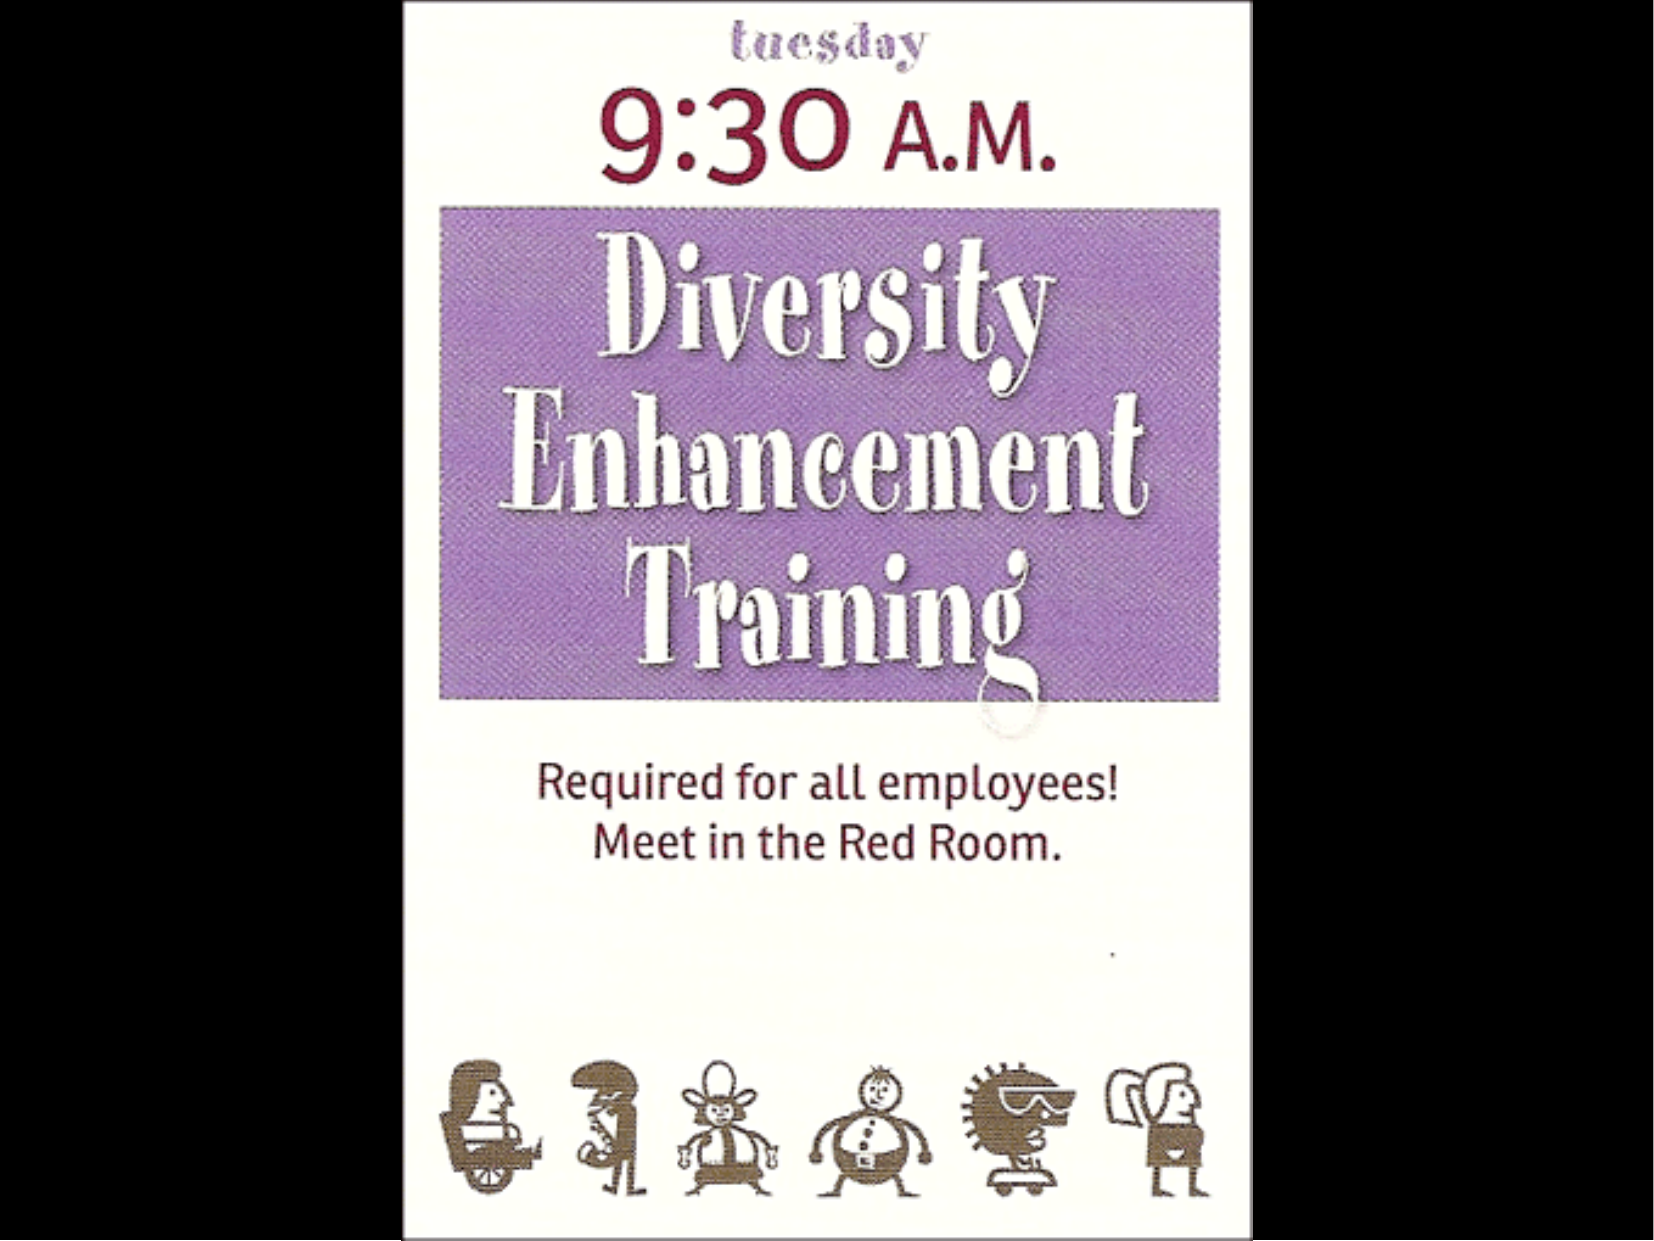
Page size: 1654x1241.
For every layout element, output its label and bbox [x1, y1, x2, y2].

picture [401, 0, 1253, 1241]
